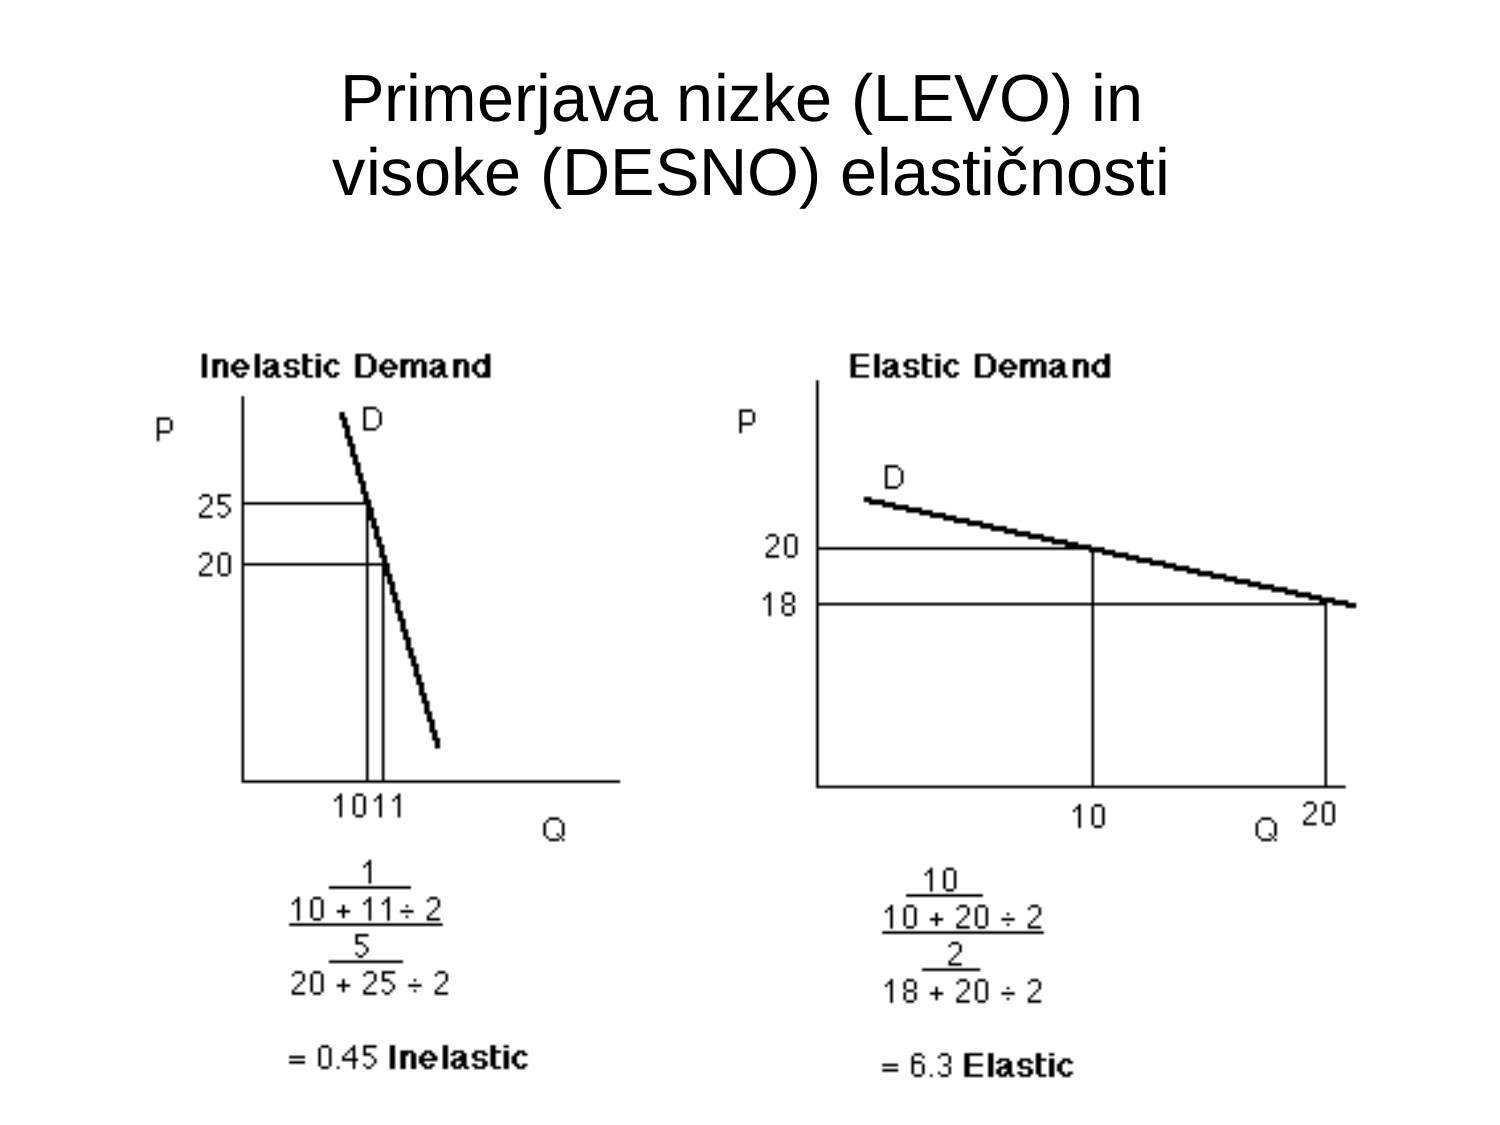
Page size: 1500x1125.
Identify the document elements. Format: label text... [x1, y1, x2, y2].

picture [147, 344, 1365, 1099]
title Primerjava nizke (LEVO) in visoke (DESNO) elastičnosti [76, 42, 1427, 230]
